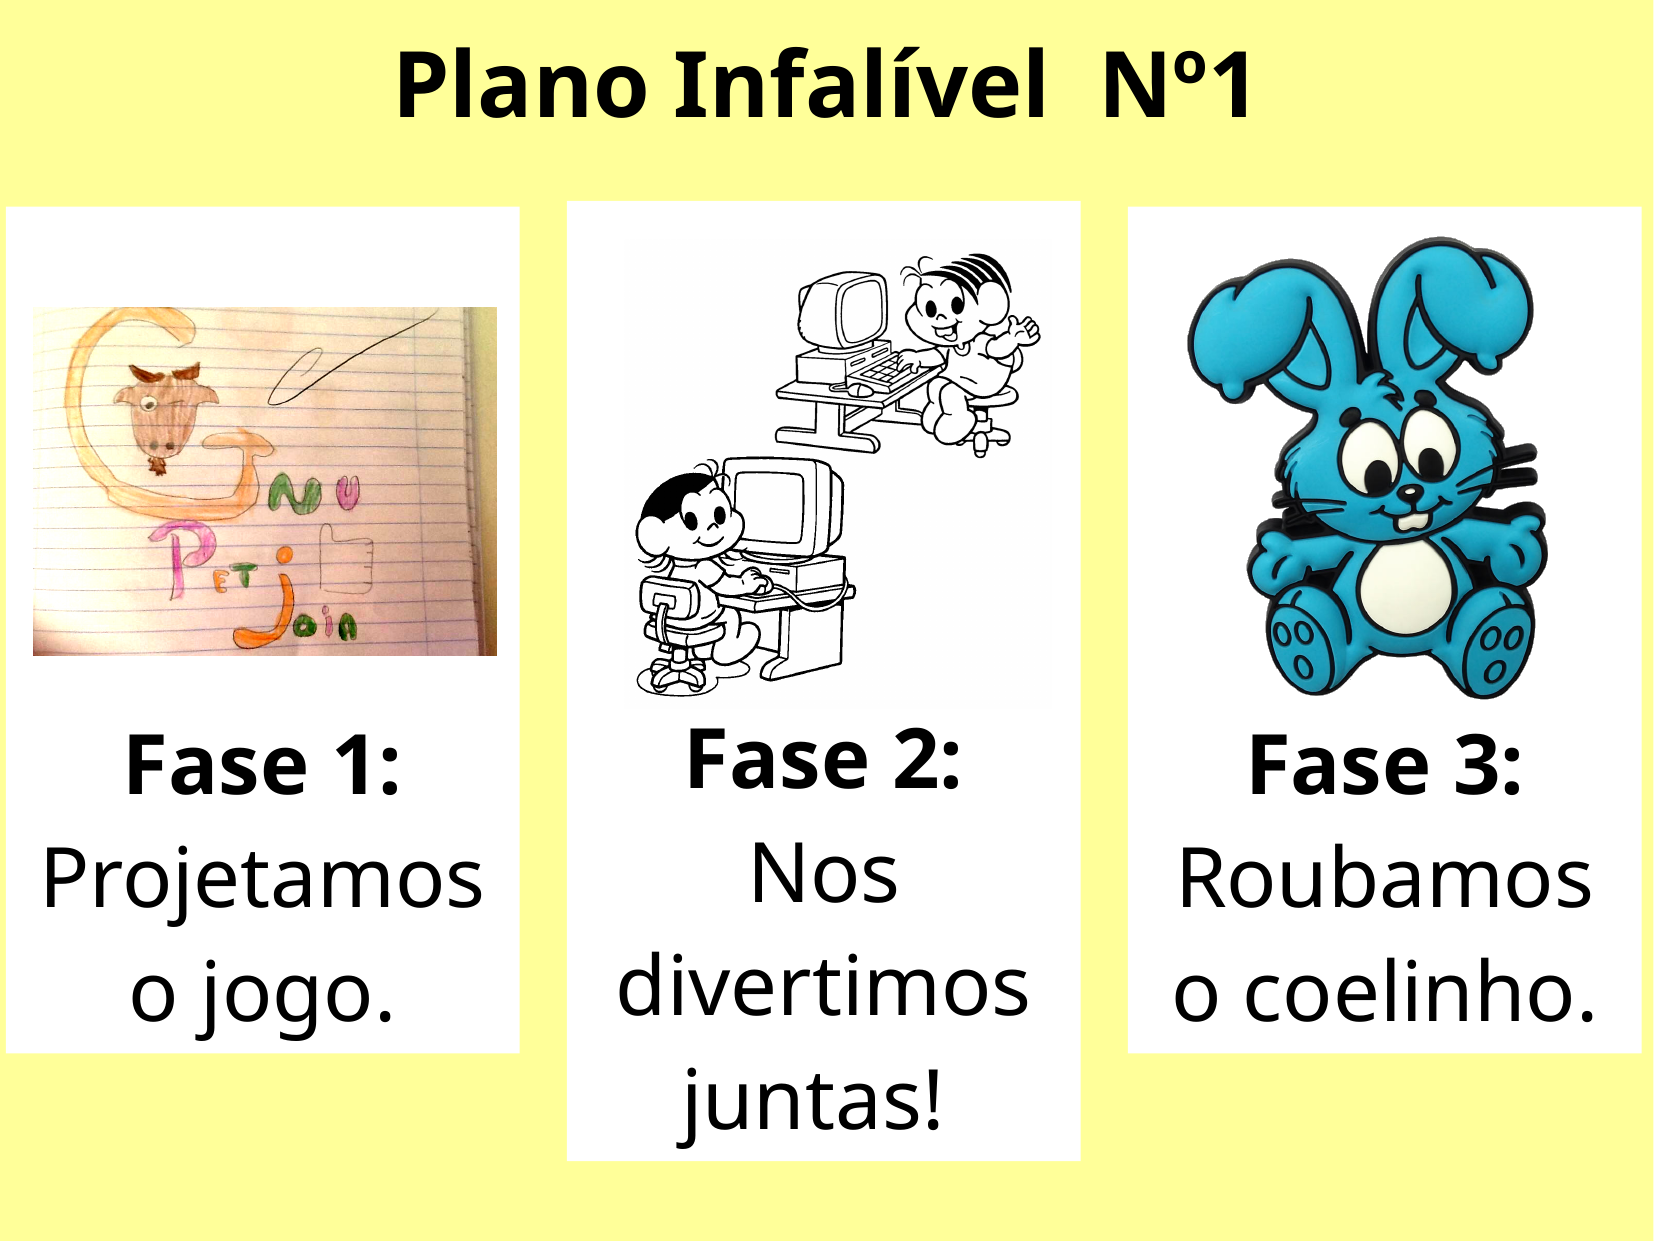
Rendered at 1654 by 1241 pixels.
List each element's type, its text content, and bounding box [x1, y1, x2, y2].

picture [1144, 193, 1619, 721]
text_box Fase 2: Nos divertimos juntas! [566, 200, 1081, 1022]
title Plano Infalível Nº1 [82, 0, 1571, 186]
text_box Fase 3: Roubamos o coelinho. [1127, 206, 1642, 1028]
picture [624, 239, 1052, 709]
text_box [0, 0, 1654, 1241]
text_box Fase 1: Projetamos o jogo. [5, 206, 520, 1028]
picture [33, 307, 497, 656]
